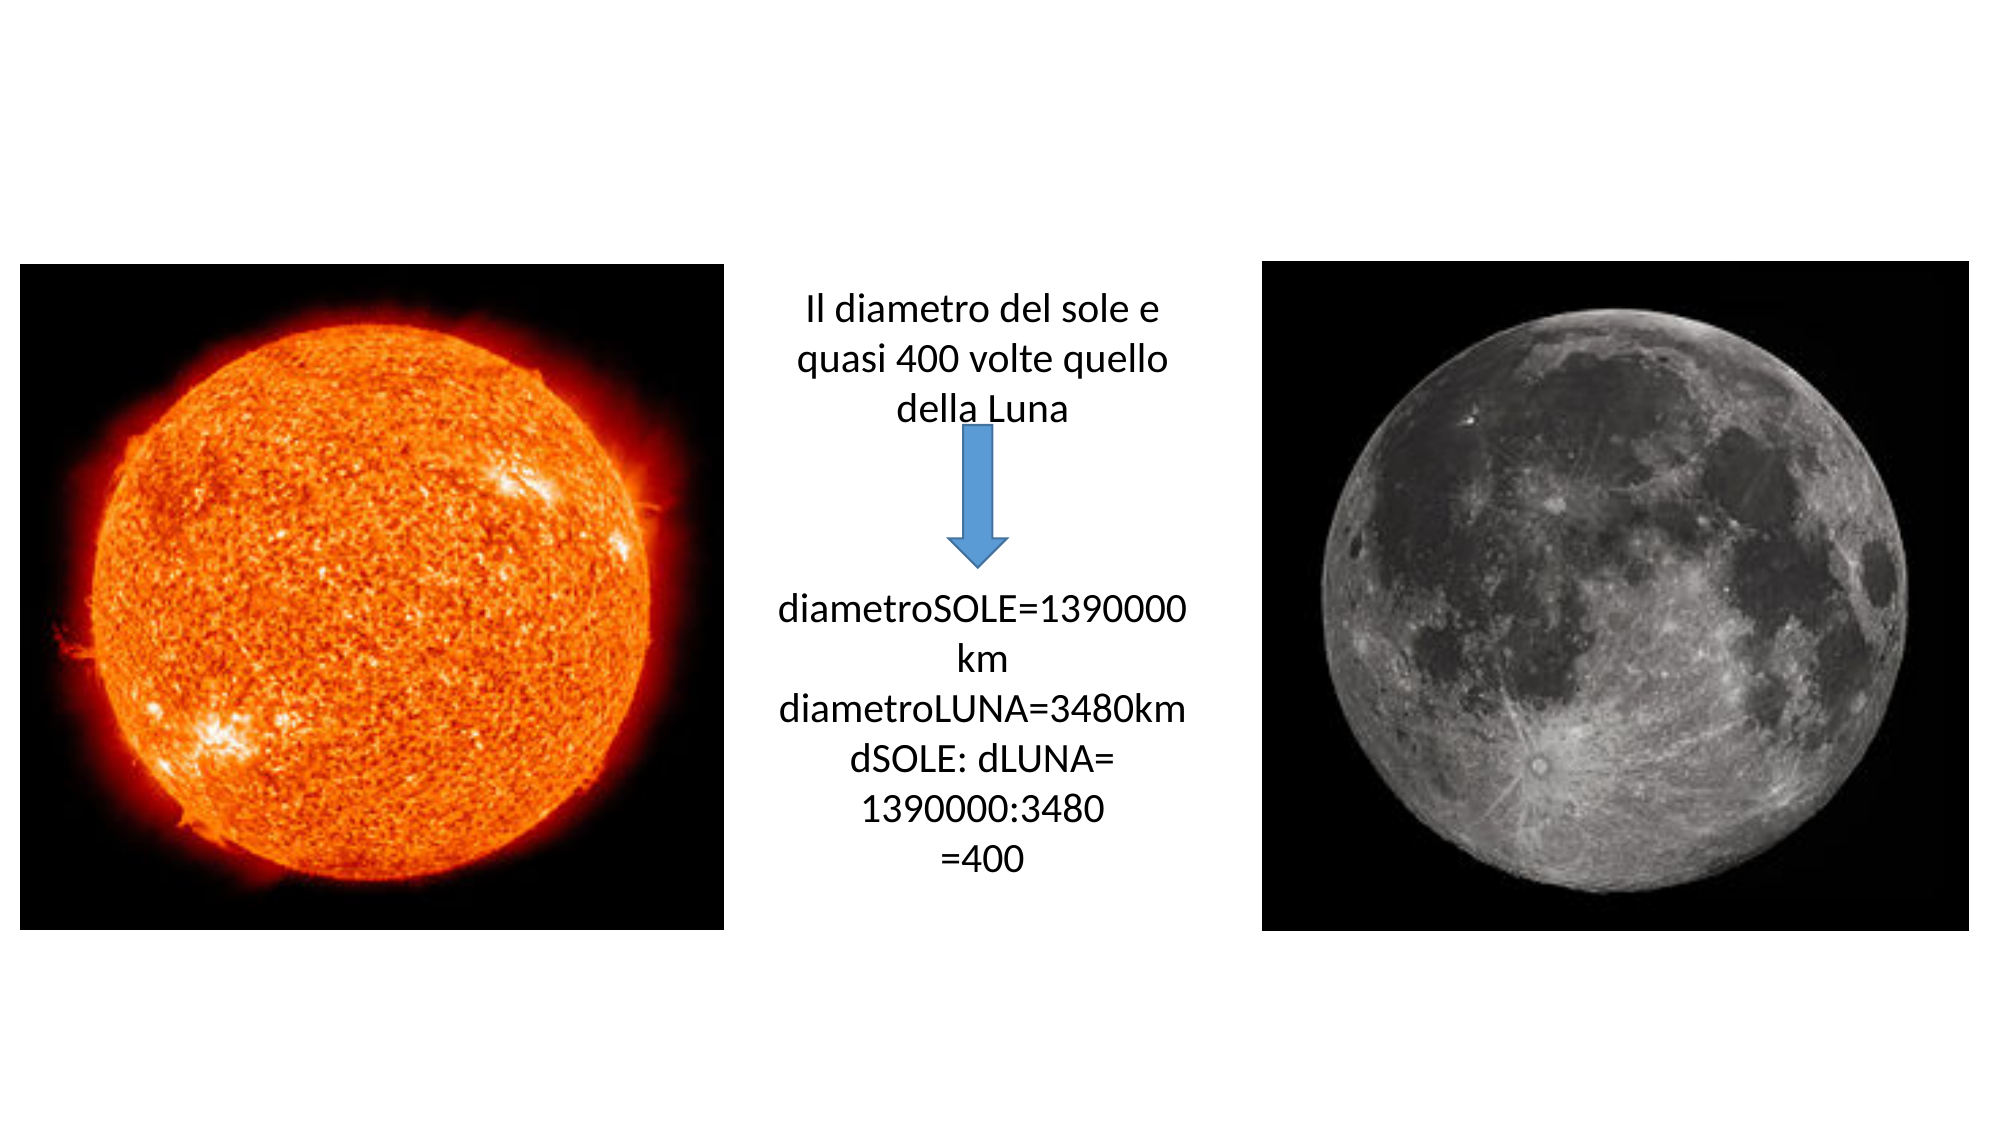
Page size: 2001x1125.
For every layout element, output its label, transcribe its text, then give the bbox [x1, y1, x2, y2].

text_box [948, 425, 1008, 568]
picture [1262, 261, 1969, 931]
picture [20, 264, 724, 930]
text_box Il diametro del sole e quasi 400 volte quello della Luna diametroSOLE=1390000km diametroLUNA=3480km dSOLE: dLUNA= 1390000:3480 =400 [757, 273, 1208, 939]
